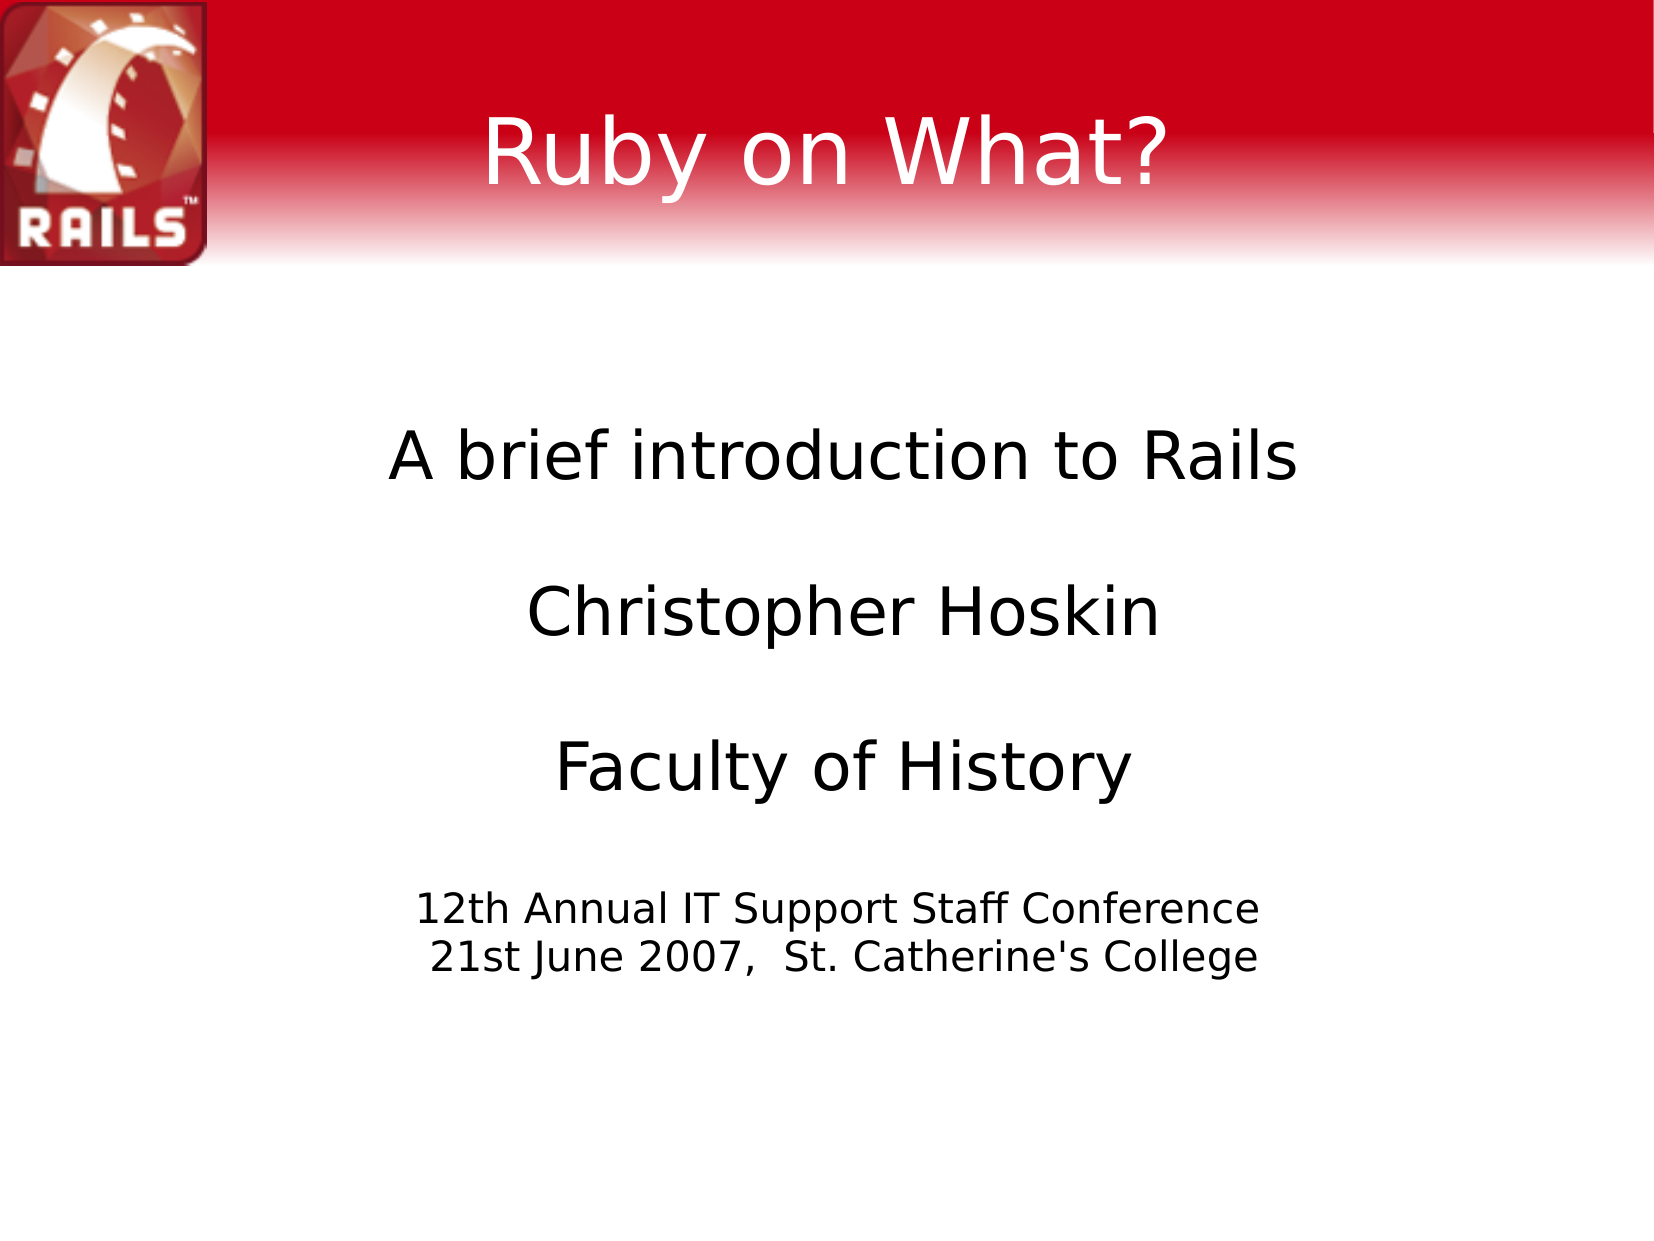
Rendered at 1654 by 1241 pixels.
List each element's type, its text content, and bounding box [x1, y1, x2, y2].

title Ruby on What? [82, 49, 1571, 257]
picture [0, 2, 207, 266]
subtitle A brief introduction to Rails Christopher Hoskin Faculty of History 12th Annual IT Support Staff Conference 21st June 2007, St. Catherine's College [82, 297, 1571, 1102]
